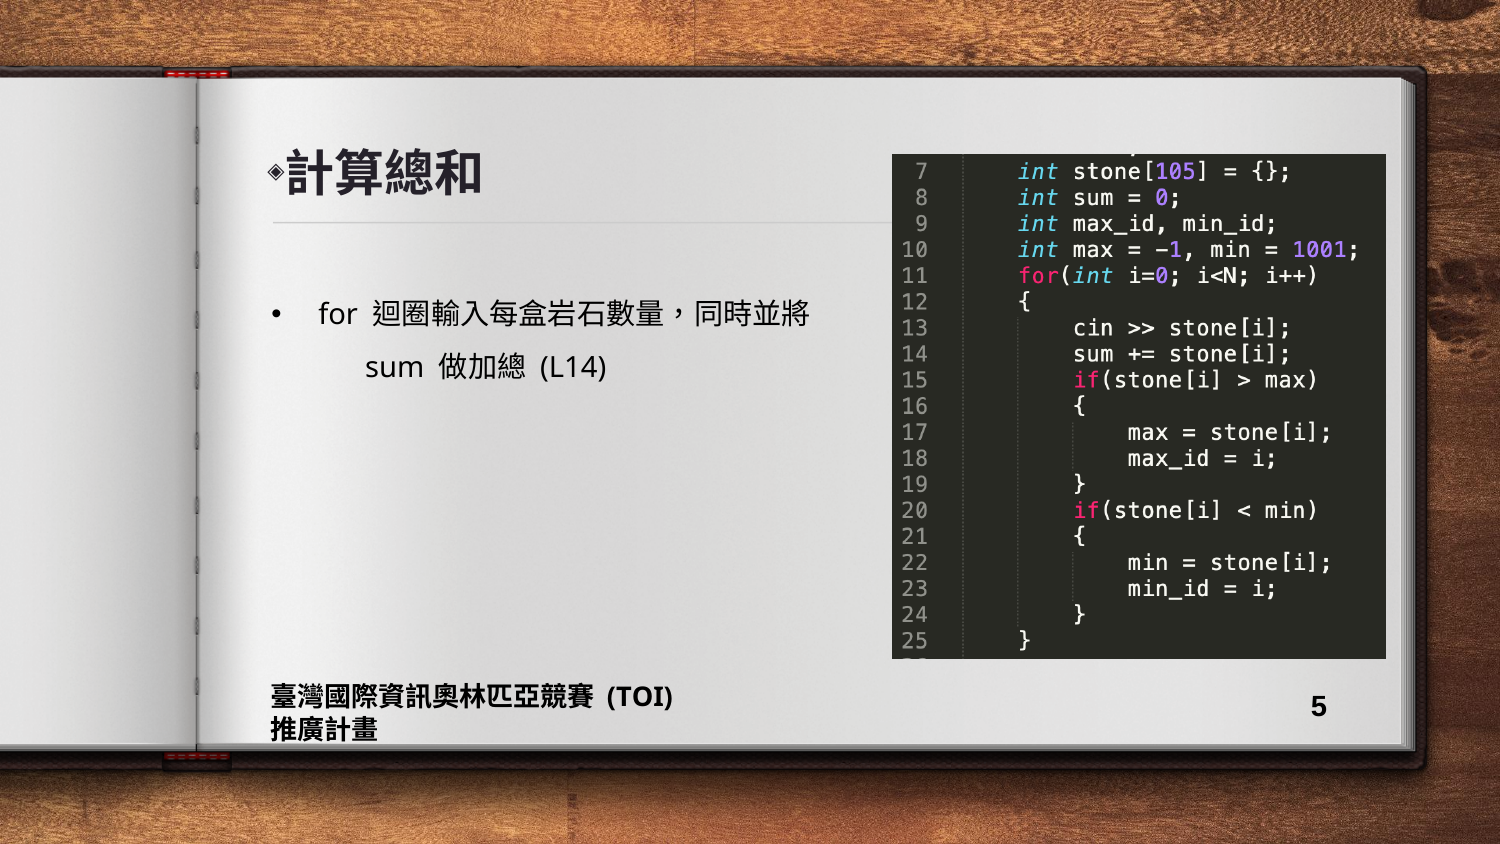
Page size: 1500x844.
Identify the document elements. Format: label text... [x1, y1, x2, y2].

picture [892, 154, 1386, 659]
text_box 計算總和 [252, 126, 746, 216]
text_box [1295, 672, 1386, 737]
text_box for 迴圈輸入每盒岩石數量，同時並將 sum 做加總 (L14) [256, 271, 829, 643]
